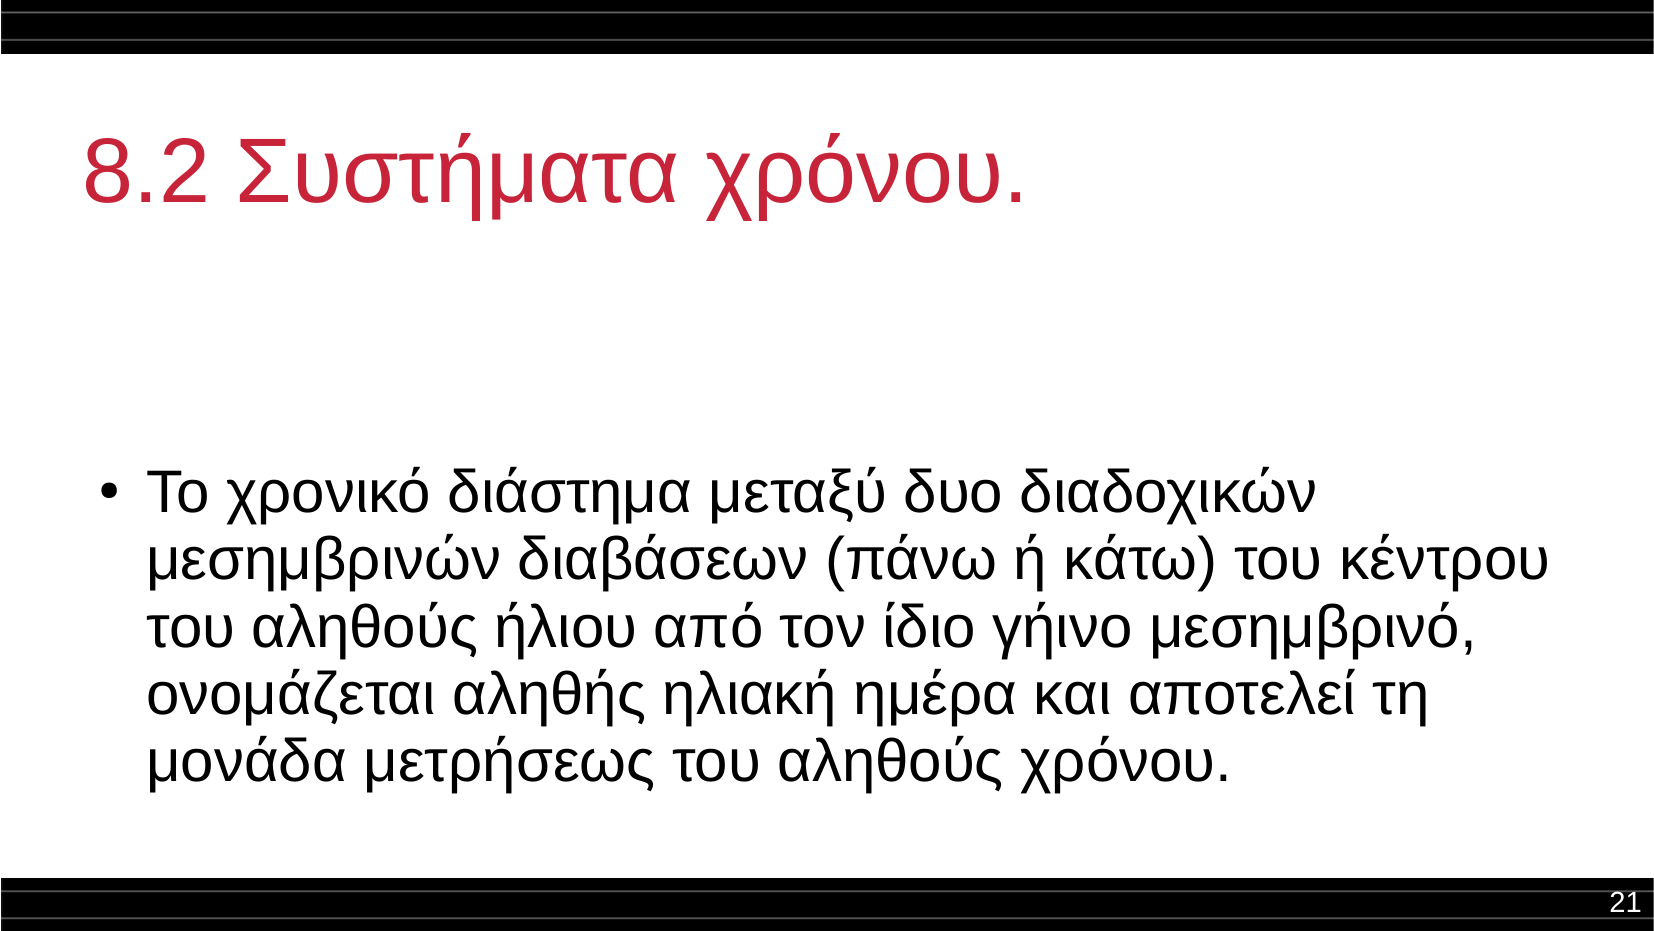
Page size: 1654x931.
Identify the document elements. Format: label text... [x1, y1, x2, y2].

picture [1, 878, 1654, 931]
list Το χρονικό διάστημα μεταξύ δυο διαδοχικών μεσημβρινών διαβάσεων (πάνω ή κάτω) του κέντρου του αληθούς ήλιου από τον ίδιο γήινο μεσημβρινό, ονομάζεται αληθής ηλιακή ημέρα και αποτελεί τη μονάδα μετρήσεως του αληθούς χρόνου. [82, 271, 1571, 851]
picture [1, 0, 1654, 54]
title 8.2 Συστήματα χρόνου. [82, 92, 1571, 249]
